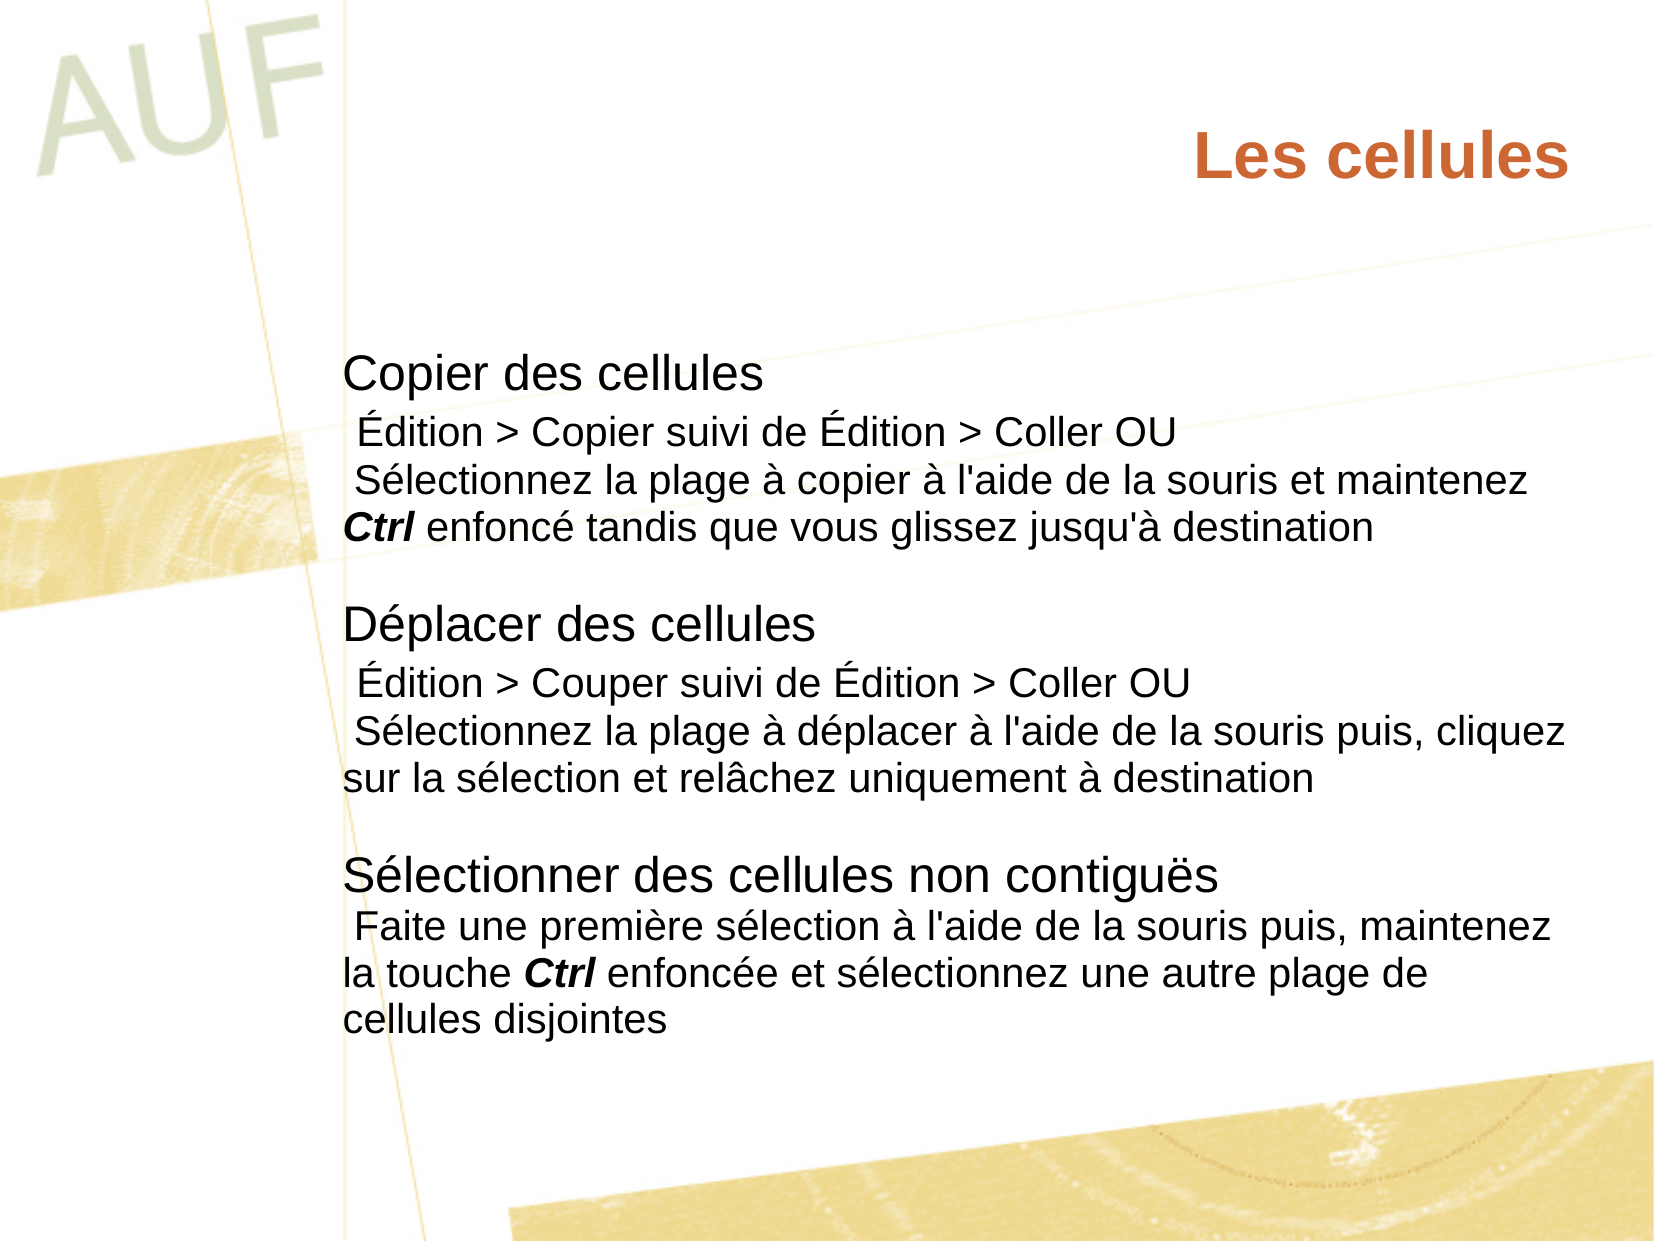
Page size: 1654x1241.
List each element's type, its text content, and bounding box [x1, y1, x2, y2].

title Les cellules [324, 59, 1571, 252]
subtitle Copier des cellules Édition > Copier suivi de Édition > Coller OU Sélectionnez la plage à copier à l'aide de la souris et maintenez Ctrl enfoncé tandis que vous glissez jusqu'à destination Déplacer des cellules Édition > Couper suivi de Édition > Coller OU Sélectionnez la plage à déplacer à l'aide de la souris puis, cliquez sur la sélection et relâchez uniquement à destination Sélectionner des cellules non contiguës Faite une première sélection à l'aide de la souris puis, maintenez la touche Ctrl enfoncée et sélectionnez une autre plage de cellules disjointes [324, 295, 1571, 1093]
picture [0, 0, 1654, 1241]
